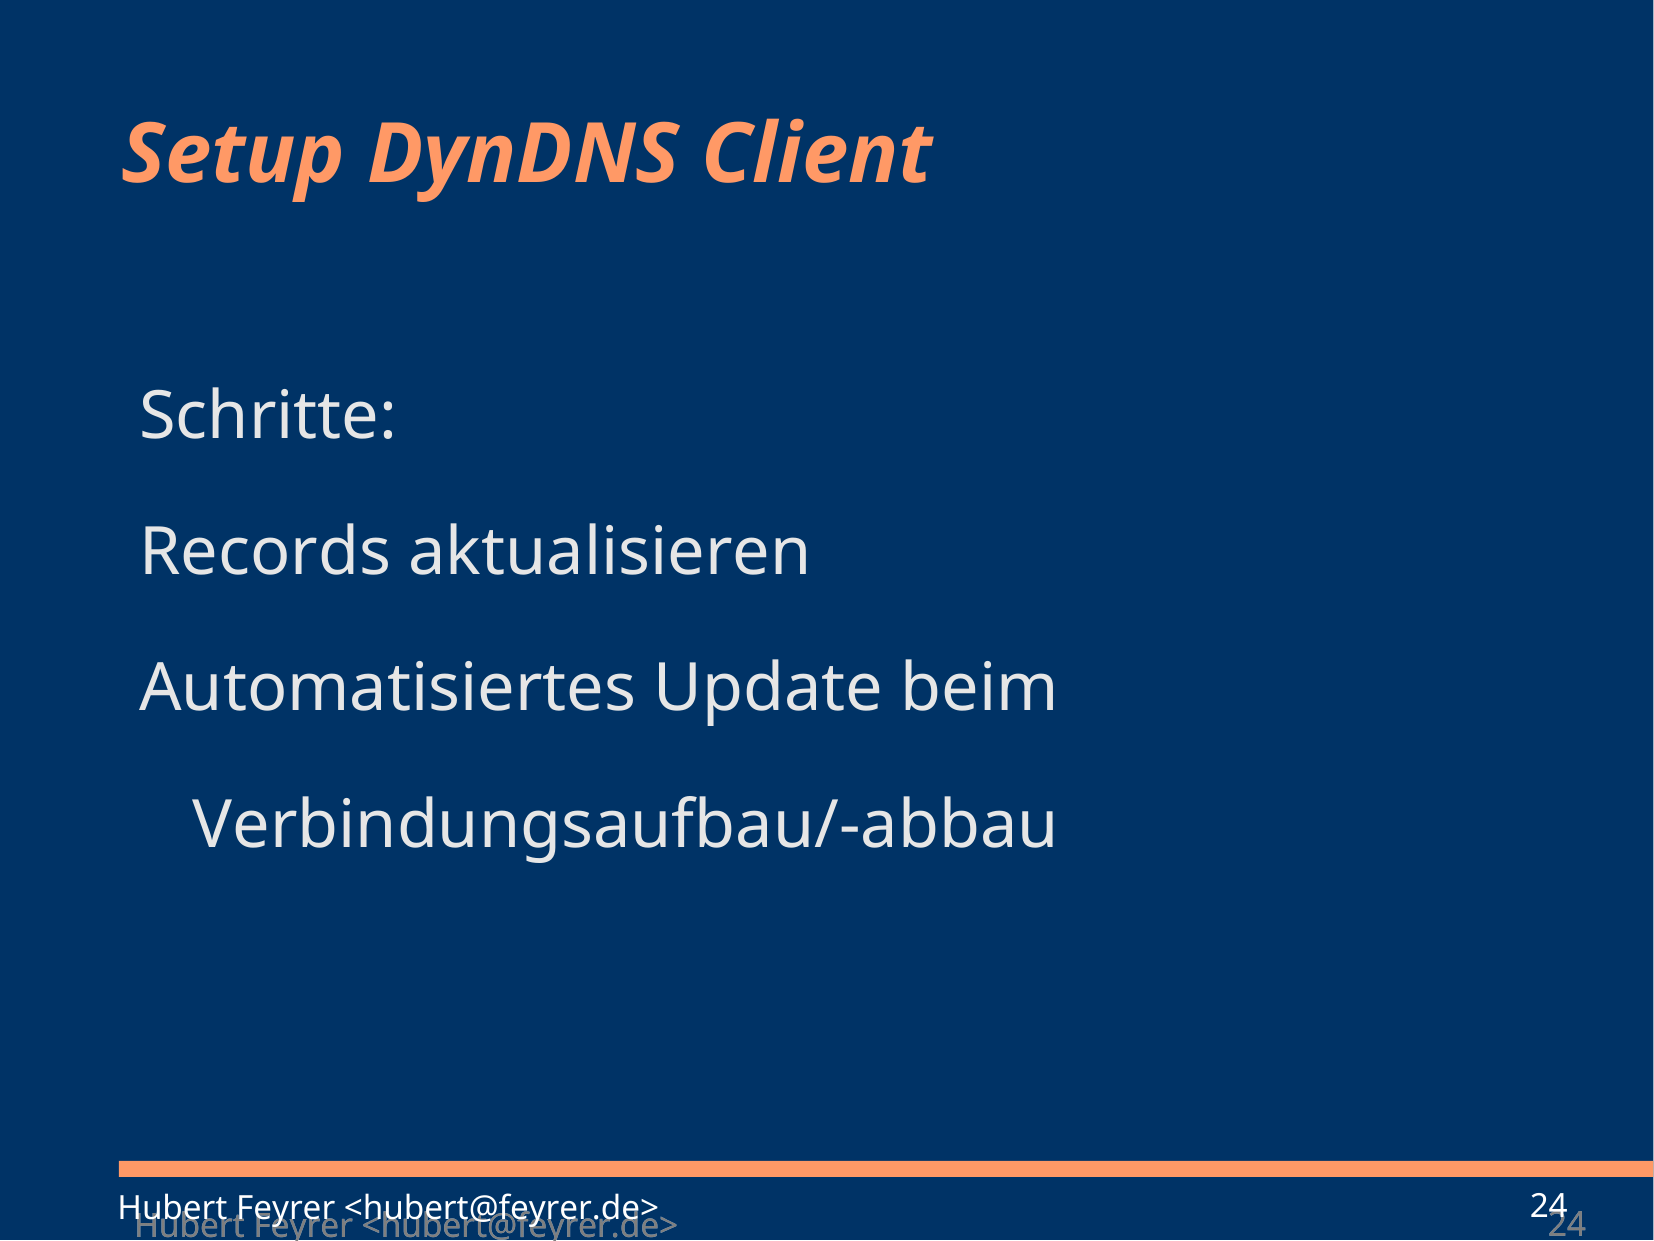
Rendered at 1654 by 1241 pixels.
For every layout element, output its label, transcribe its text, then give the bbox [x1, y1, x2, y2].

list Schritte: Records aktualisieren Automatisiertes Update beim Verbindungsaufbau/-abbau [121, 322, 1561, 1133]
title Setup DynDNS Client [121, 46, 1534, 254]
